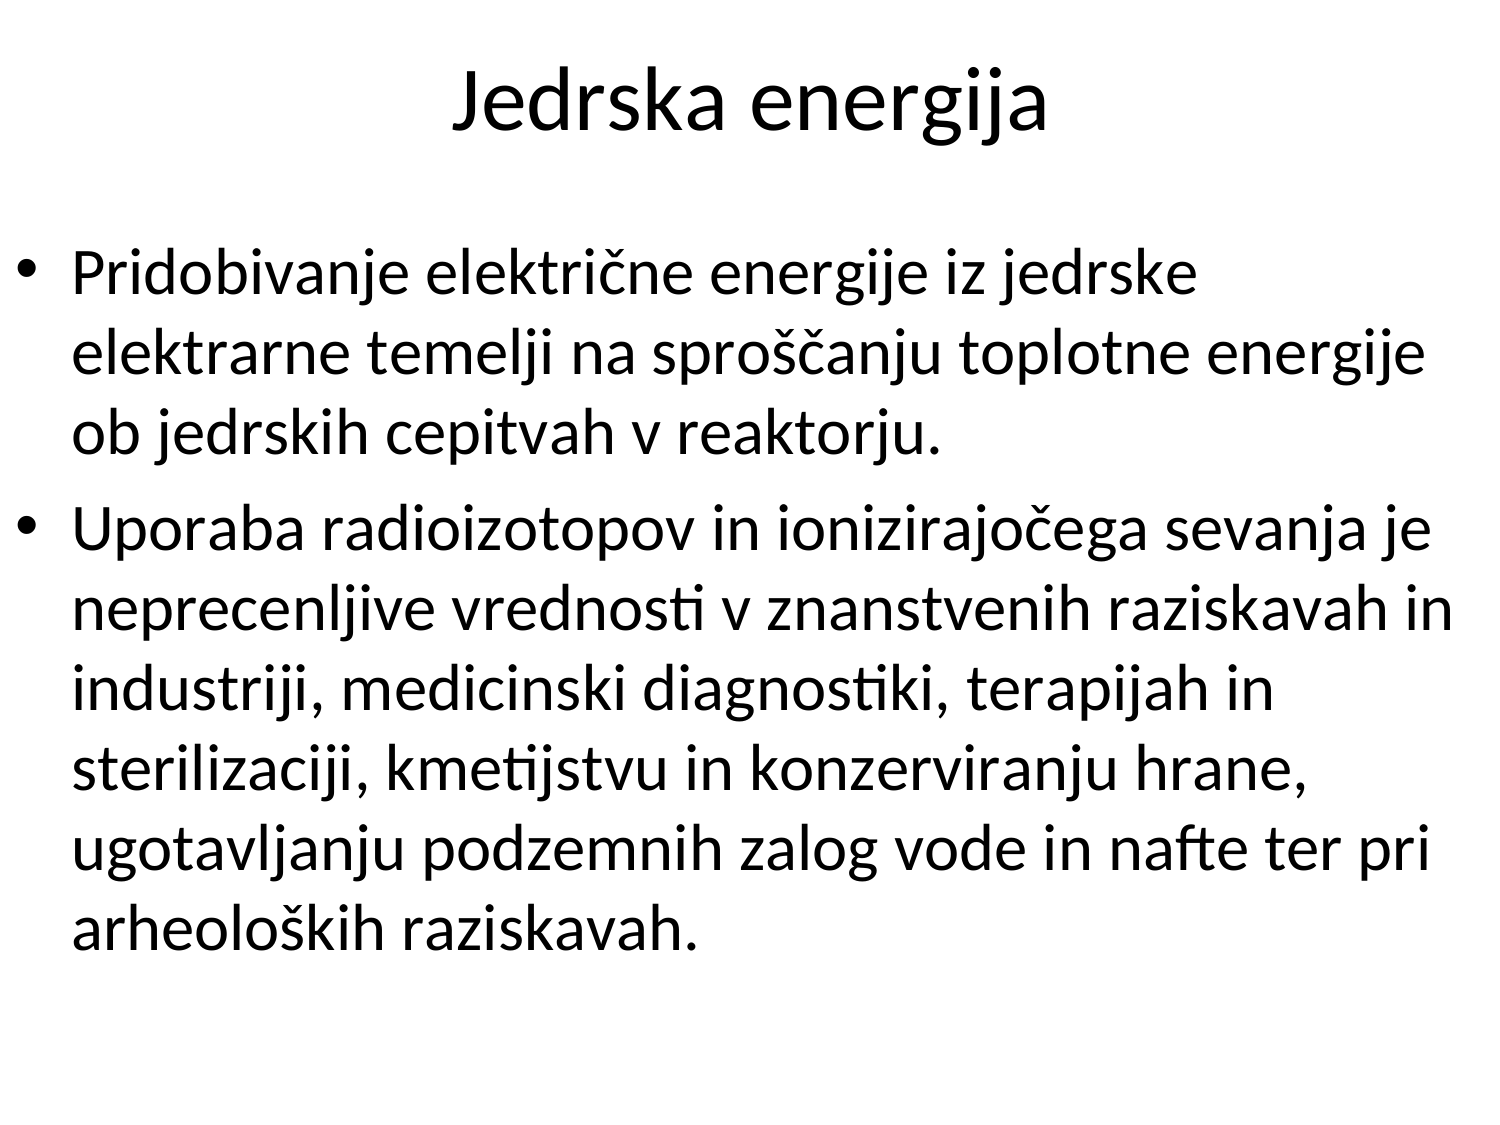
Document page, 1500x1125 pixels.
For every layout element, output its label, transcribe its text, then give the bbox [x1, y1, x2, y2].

text_box Pridobivanje električne energije iz jedrske elektrarne temelji na sproščanju toplotne energije ob jedrskih cepitvah v reaktorju. Uporaba radioizotopov in ionizirajočega sevanja je neprecenljive vrednosti v znanstvenih raziskavah in industriji, medicinski diagnostiki, terapijah in sterilizaciji, kmetijstvu in konzerviranju hrane, ugotavljanju podzemnih zalog vode in nafte ter pri arheoloških raziskavah. [0, 220, 1500, 1125]
text_box Jedrska energija [76, 0, 1427, 188]
